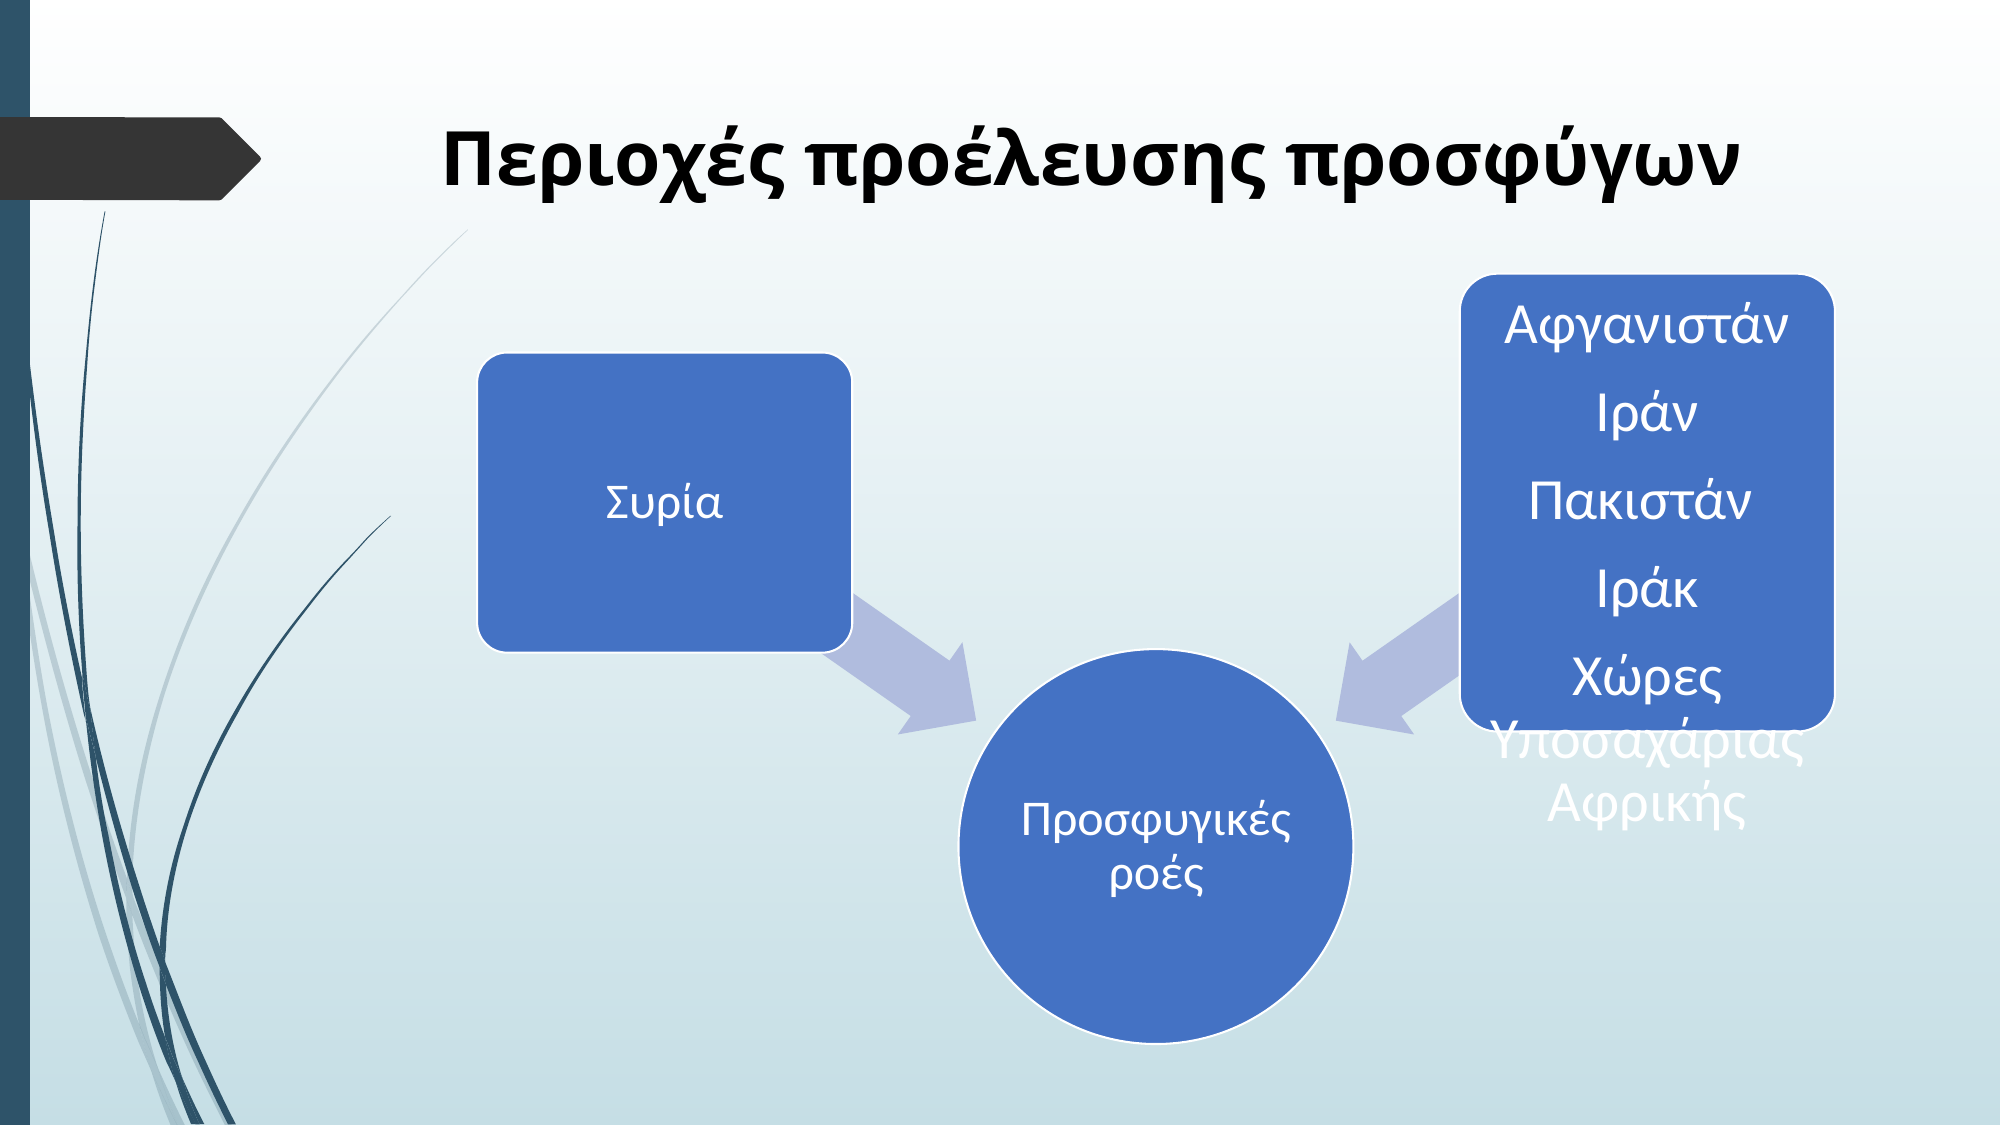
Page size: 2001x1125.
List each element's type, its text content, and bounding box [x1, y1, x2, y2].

title Περιοχές προέλευσης προσφύγων [425, 102, 1888, 313]
text_box Συρία [477, 352, 853, 653]
text_box [1335, 593, 1459, 735]
text_box [820, 593, 977, 735]
text_box Προσφυγικές ροές [958, 649, 1354, 1045]
text_box Αφγανιστάν Ιράν Πακιστάν Ιράκ Χώρες Υποσαχάριας Αφρικής [1459, 273, 1835, 732]
